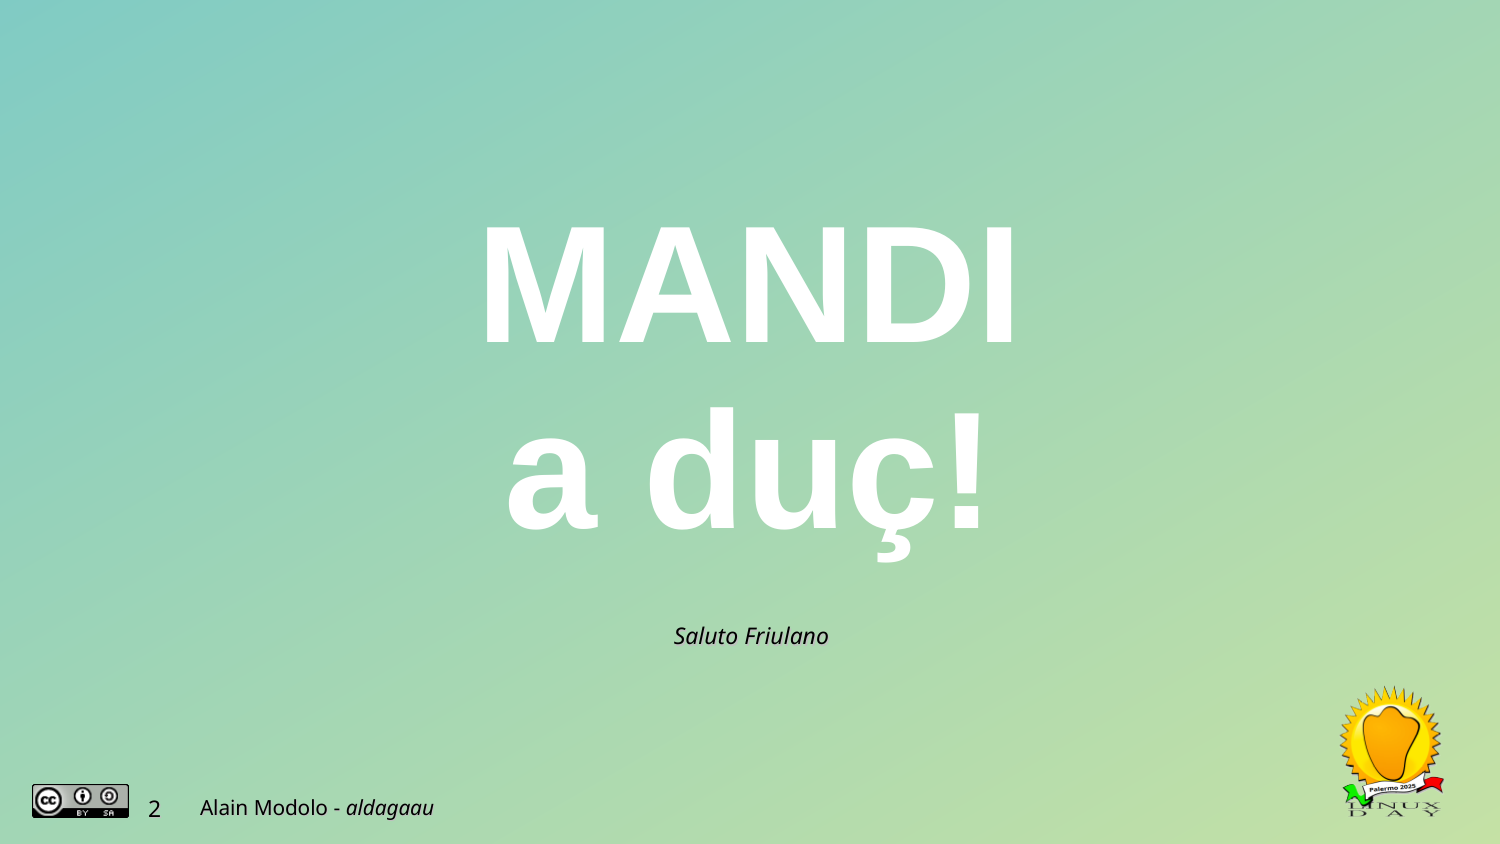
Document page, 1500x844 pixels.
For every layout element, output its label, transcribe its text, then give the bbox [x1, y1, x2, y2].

title MANDI a duç! [438, 150, 1062, 606]
text_box Saluto Friulano [646, 612, 857, 680]
picture [32, 784, 129, 818]
picture [1233, 670, 1500, 844]
